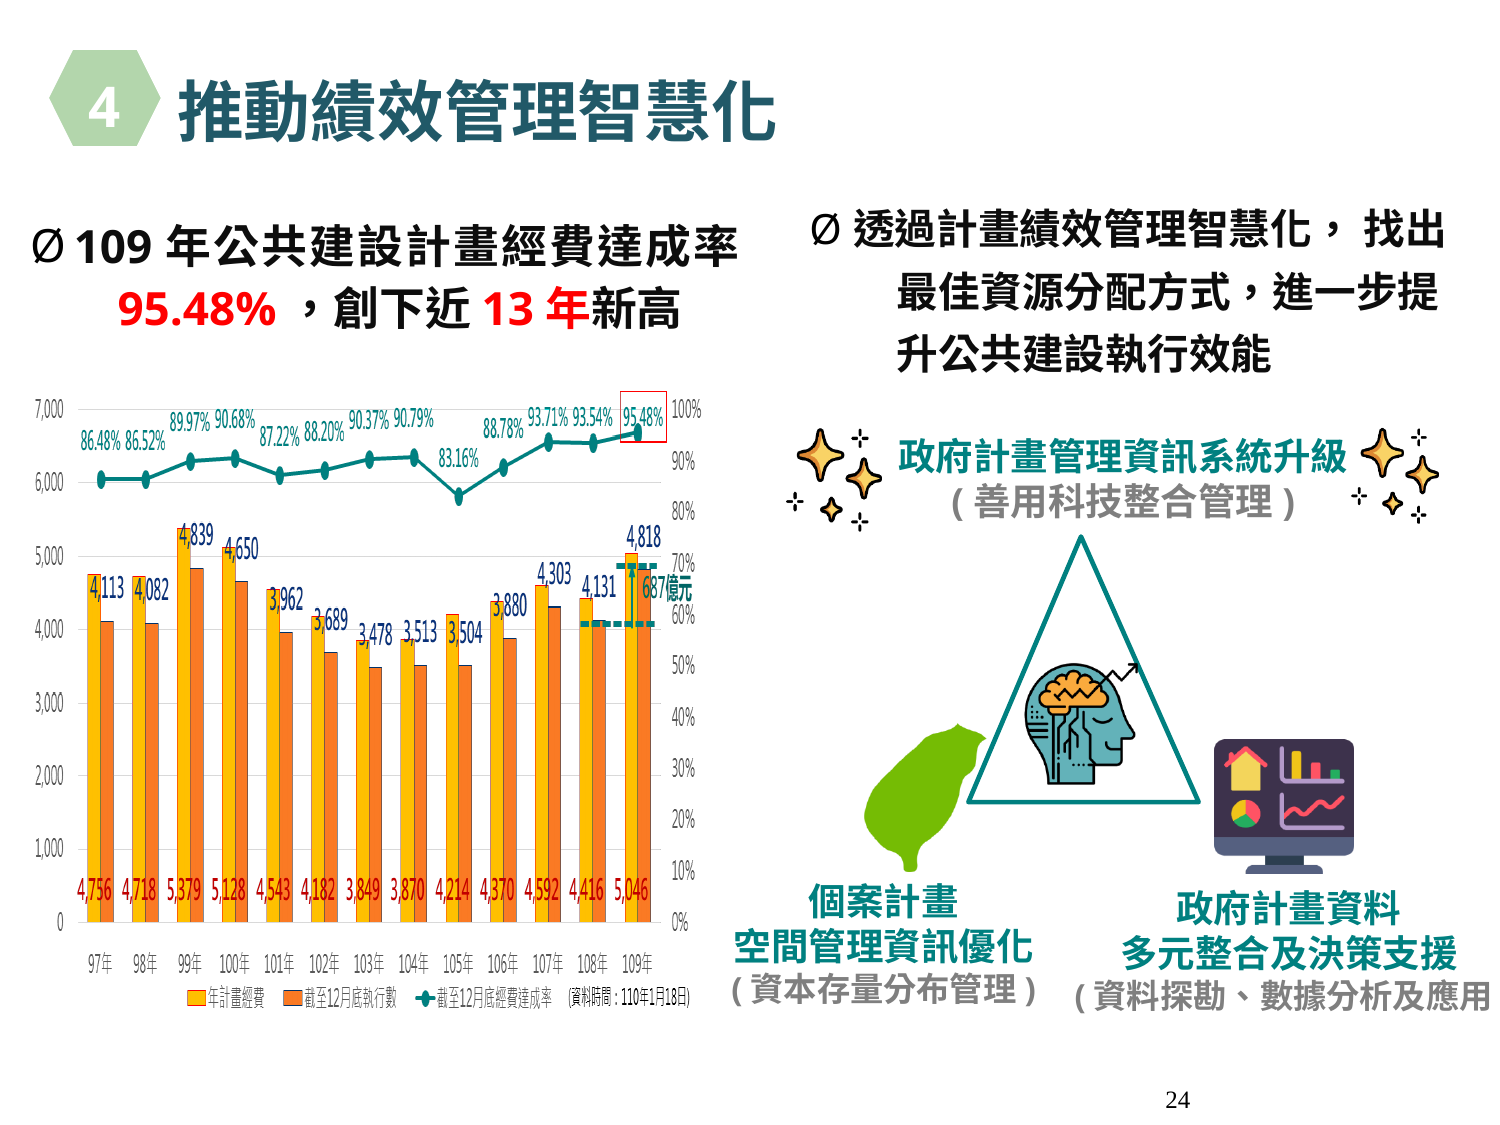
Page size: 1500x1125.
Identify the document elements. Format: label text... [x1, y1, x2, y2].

text_box 推動績效管理智慧化 [162, 61, 943, 158]
text_box 4 [47, 48, 163, 148]
picture [31, 386, 703, 1036]
picture [816, 660, 1140, 870]
picture [1351, 425, 1439, 526]
text_box 透過計畫績效管理智慧化， 找出最佳資源分配方式，進一步提升公共建設執行效能 [794, 183, 1471, 386]
text_box 政府計畫管理資訊系統升級 (善用科技整合管理) [883, 425, 1364, 530]
text_box 109年公共建設計畫經費達成率95.48%，創下近13年新高 [15, 202, 765, 342]
text_box 個案計畫 空間管理資訊優化 (資本存量分布管理) [710, 870, 1057, 1015]
picture [1214, 739, 1354, 874]
text_box 政府計畫資料 多元整合及決策支援 (資料探勘、數據分析及應用) [1045, 877, 1500, 1022]
picture [786, 425, 882, 534]
